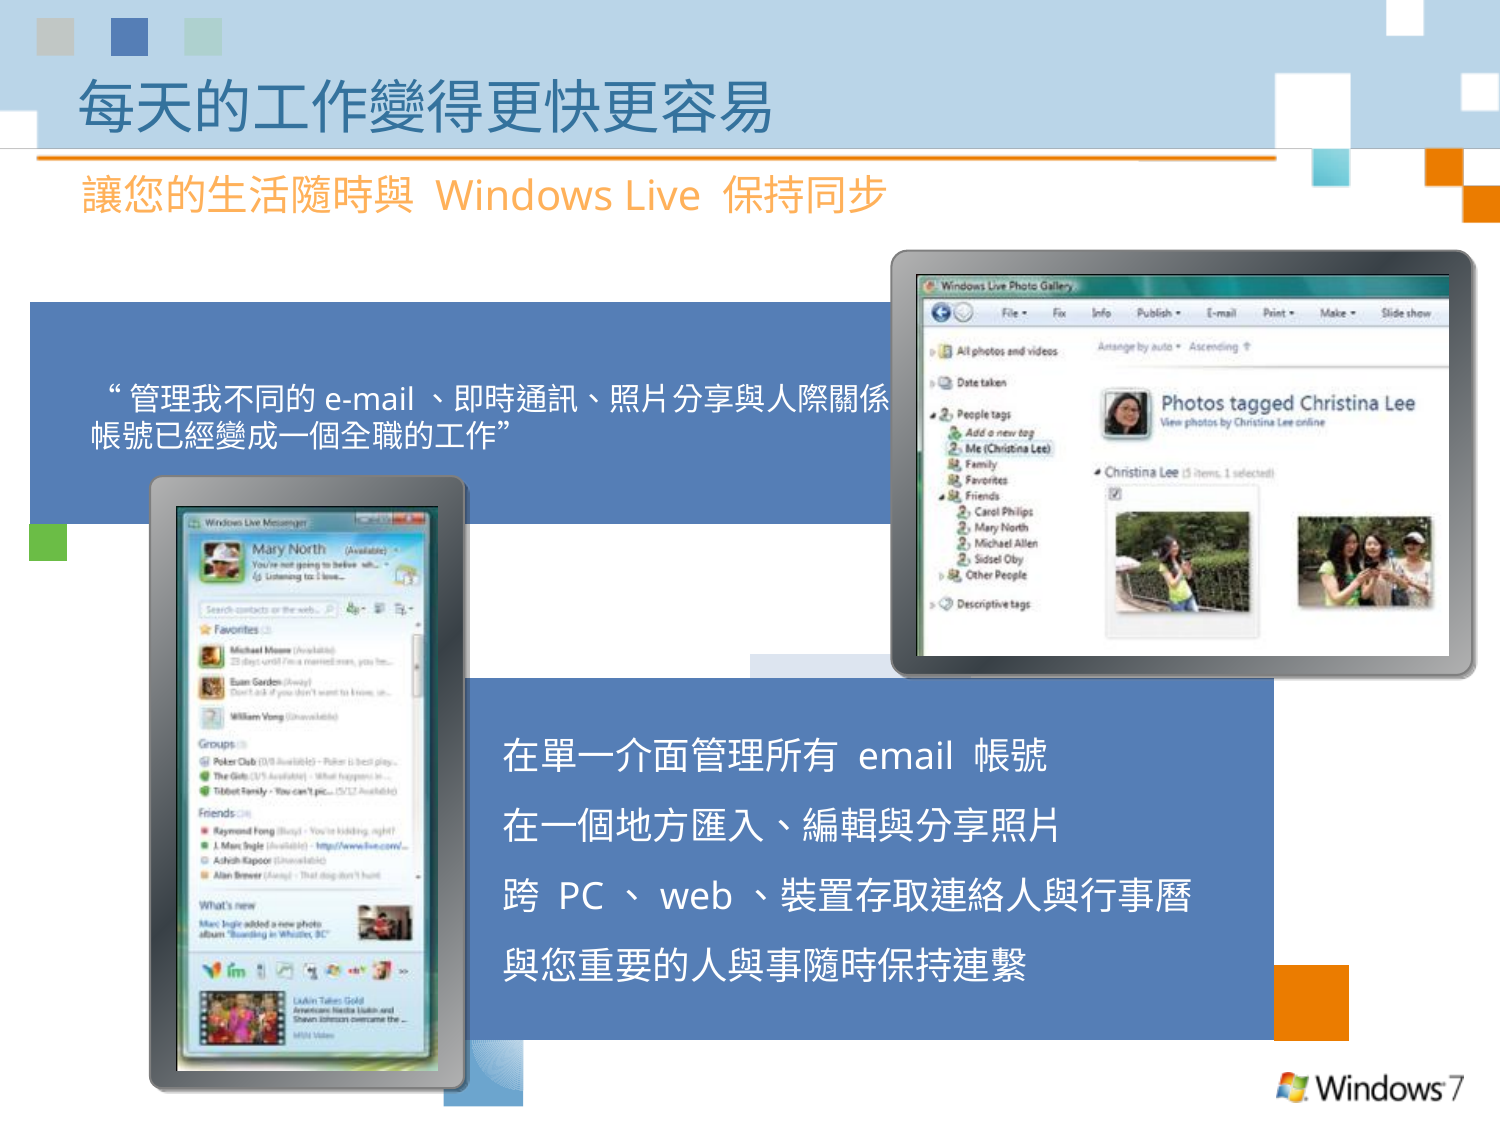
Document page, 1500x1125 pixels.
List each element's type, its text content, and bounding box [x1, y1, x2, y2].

text_box [1274, 965, 1349, 1041]
text_box [29, 524, 67, 561]
title 每天的工作變得更快更容易 [62, 62, 1413, 150]
text_box [111, 18, 148, 56]
text_box 在單一介面管理所有 email 帳號 在一個地方匯入、編輯與分享照片 跨 PC、web、裝置存取連絡人與行事曆 與您重要的人與事隨時保持連繫 [464, 678, 1274, 1040]
text_box [750, 250, 1473, 678]
text_box [150, 476, 523, 1106]
picture [176, 506, 438, 1071]
text_box “管理我不同的e-mail、即時通訊、照片分享與人際關係網路帳號已經變成一個全職的工作” [30, 302, 891, 524]
text_box [37, 18, 74, 56]
text_box [184, 18, 222, 56]
picture [916, 274, 1449, 656]
text_box 讓您的生活隨時與 Windows Live 保持同步 [66, 160, 1482, 227]
